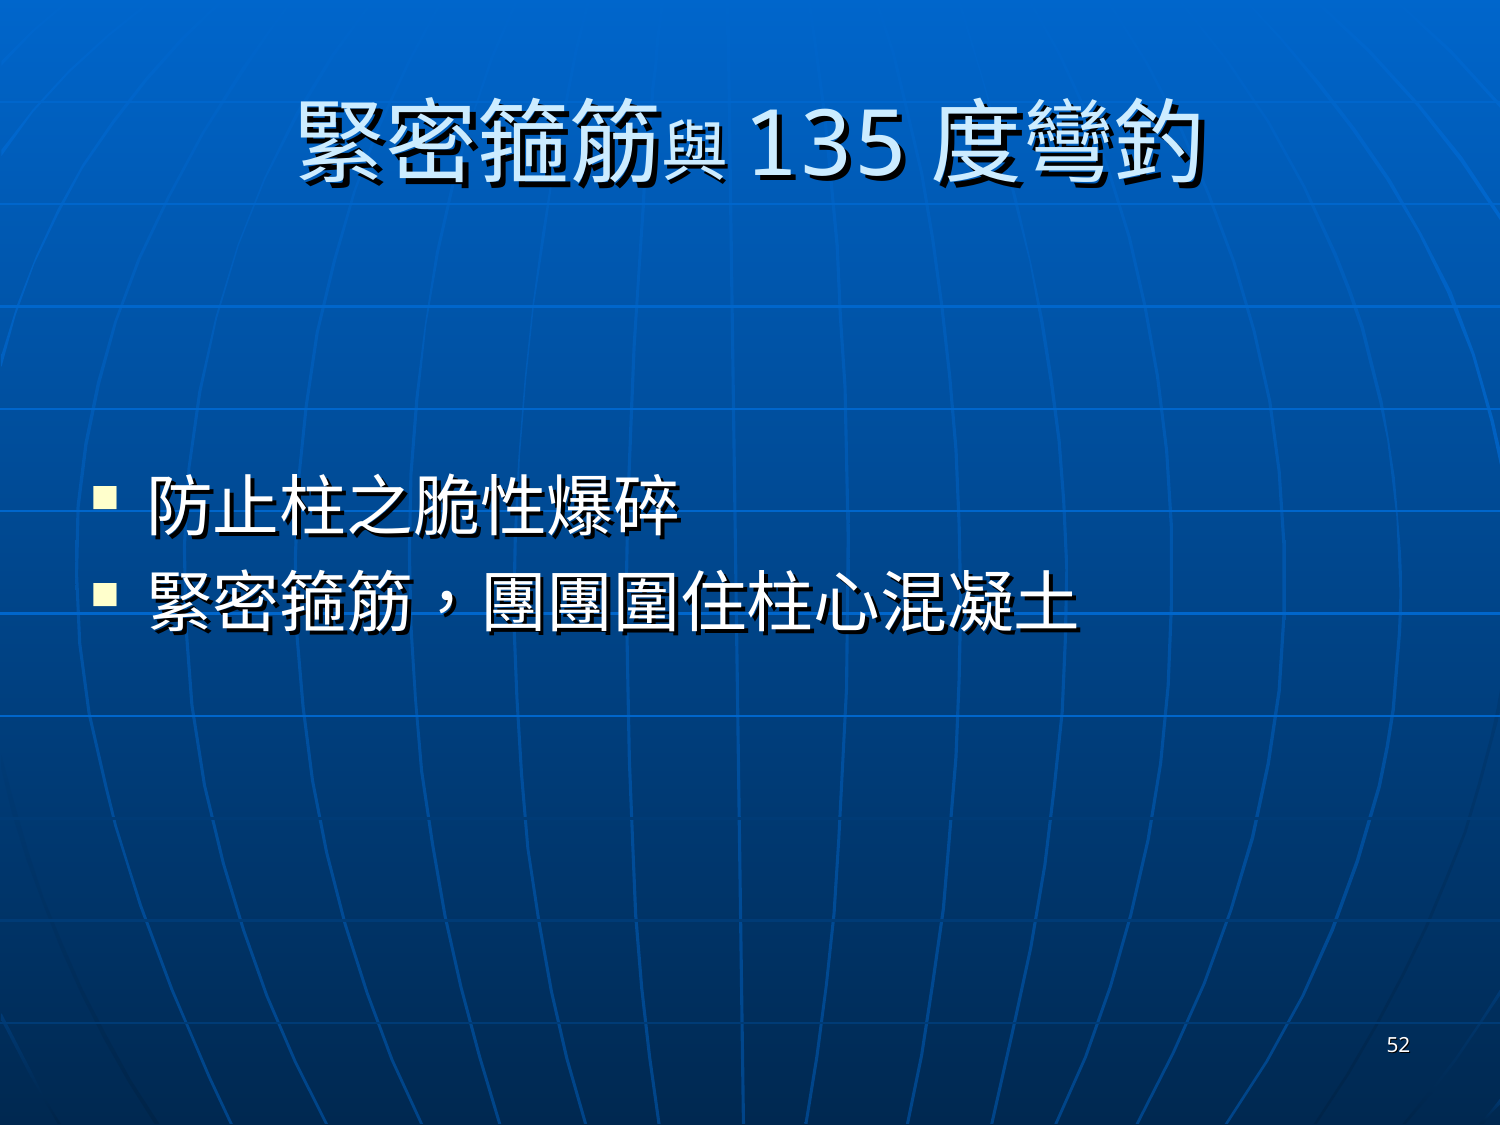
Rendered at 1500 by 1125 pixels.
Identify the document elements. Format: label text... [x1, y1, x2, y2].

text_box <編號> [1074, 1024, 1426, 1100]
list 防止柱之脆性爆碎 緊密箍筋，團團圍住柱心混凝土 [75, 262, 1426, 1006]
title 緊密箍筋與135度彎釣 [75, 45, 1426, 233]
